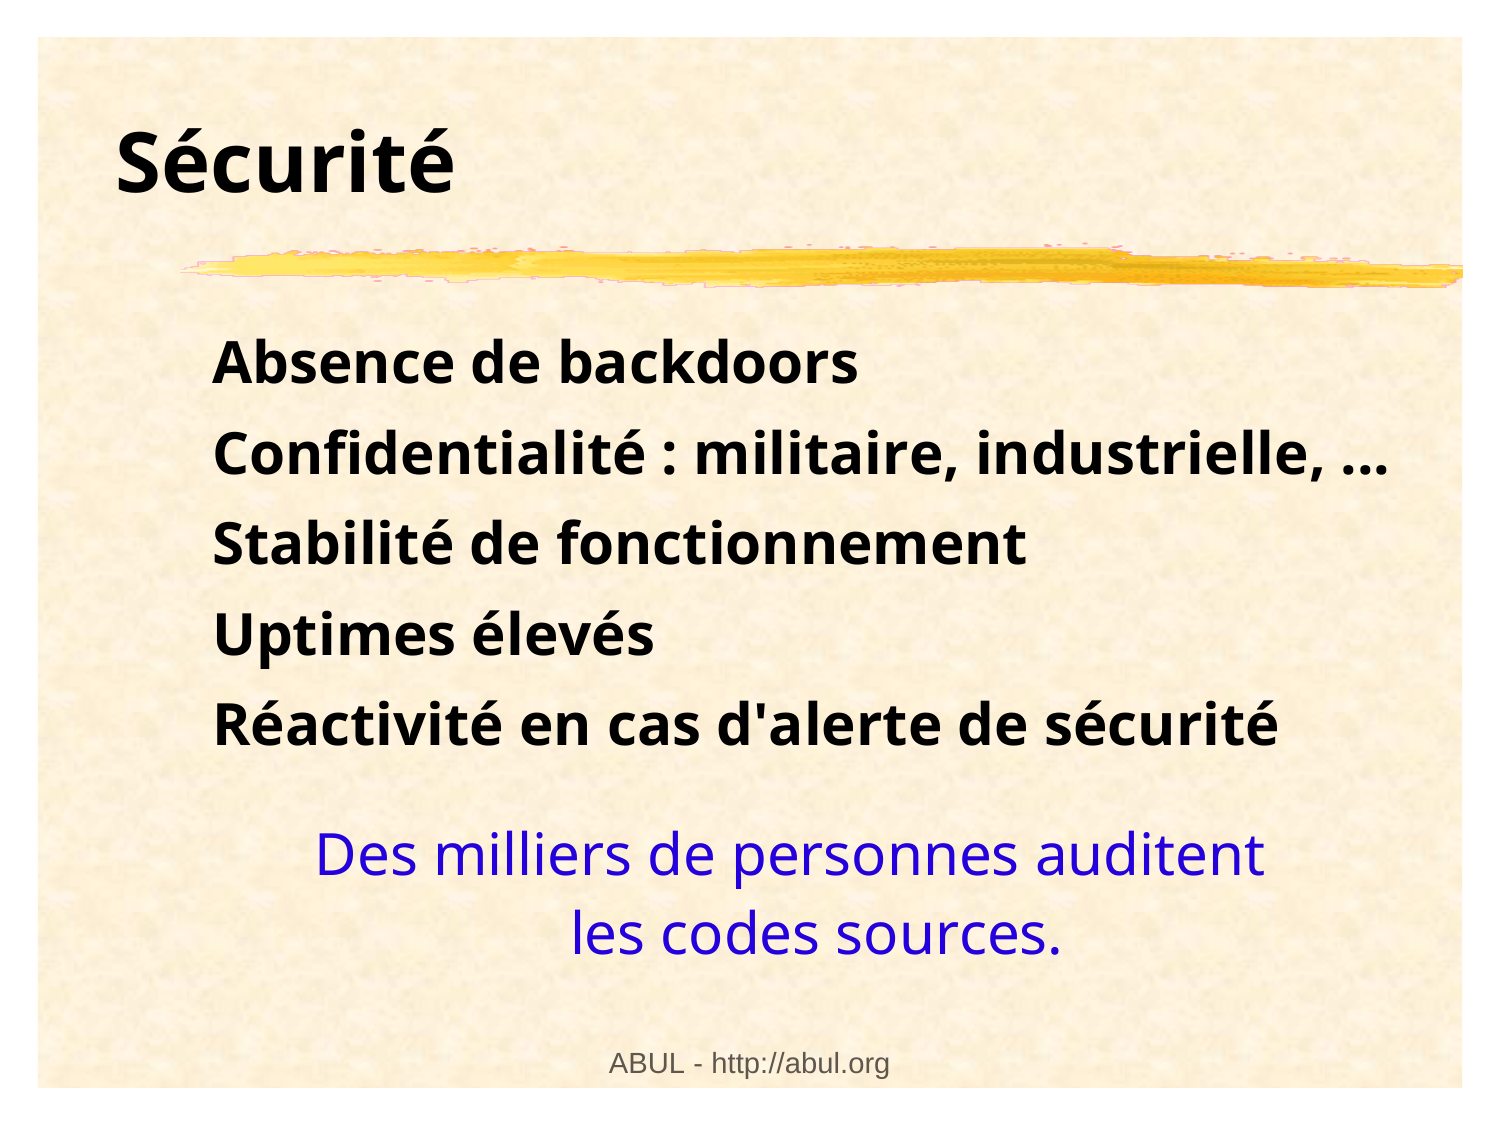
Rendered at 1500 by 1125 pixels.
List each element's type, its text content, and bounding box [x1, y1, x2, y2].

list Absence de backdoors Confidentialité : militaire, industrielle, ... Stabilité de fonctionnement Uptimes élevés Réactivité en cas d'alerte de sécurité [179, 314, 1463, 766]
picture [37, 37, 1463, 1088]
title Sécurité [101, 72, 1312, 248]
text_box Des milliers de personnes auditent les codes sources. [254, 812, 1309, 1035]
